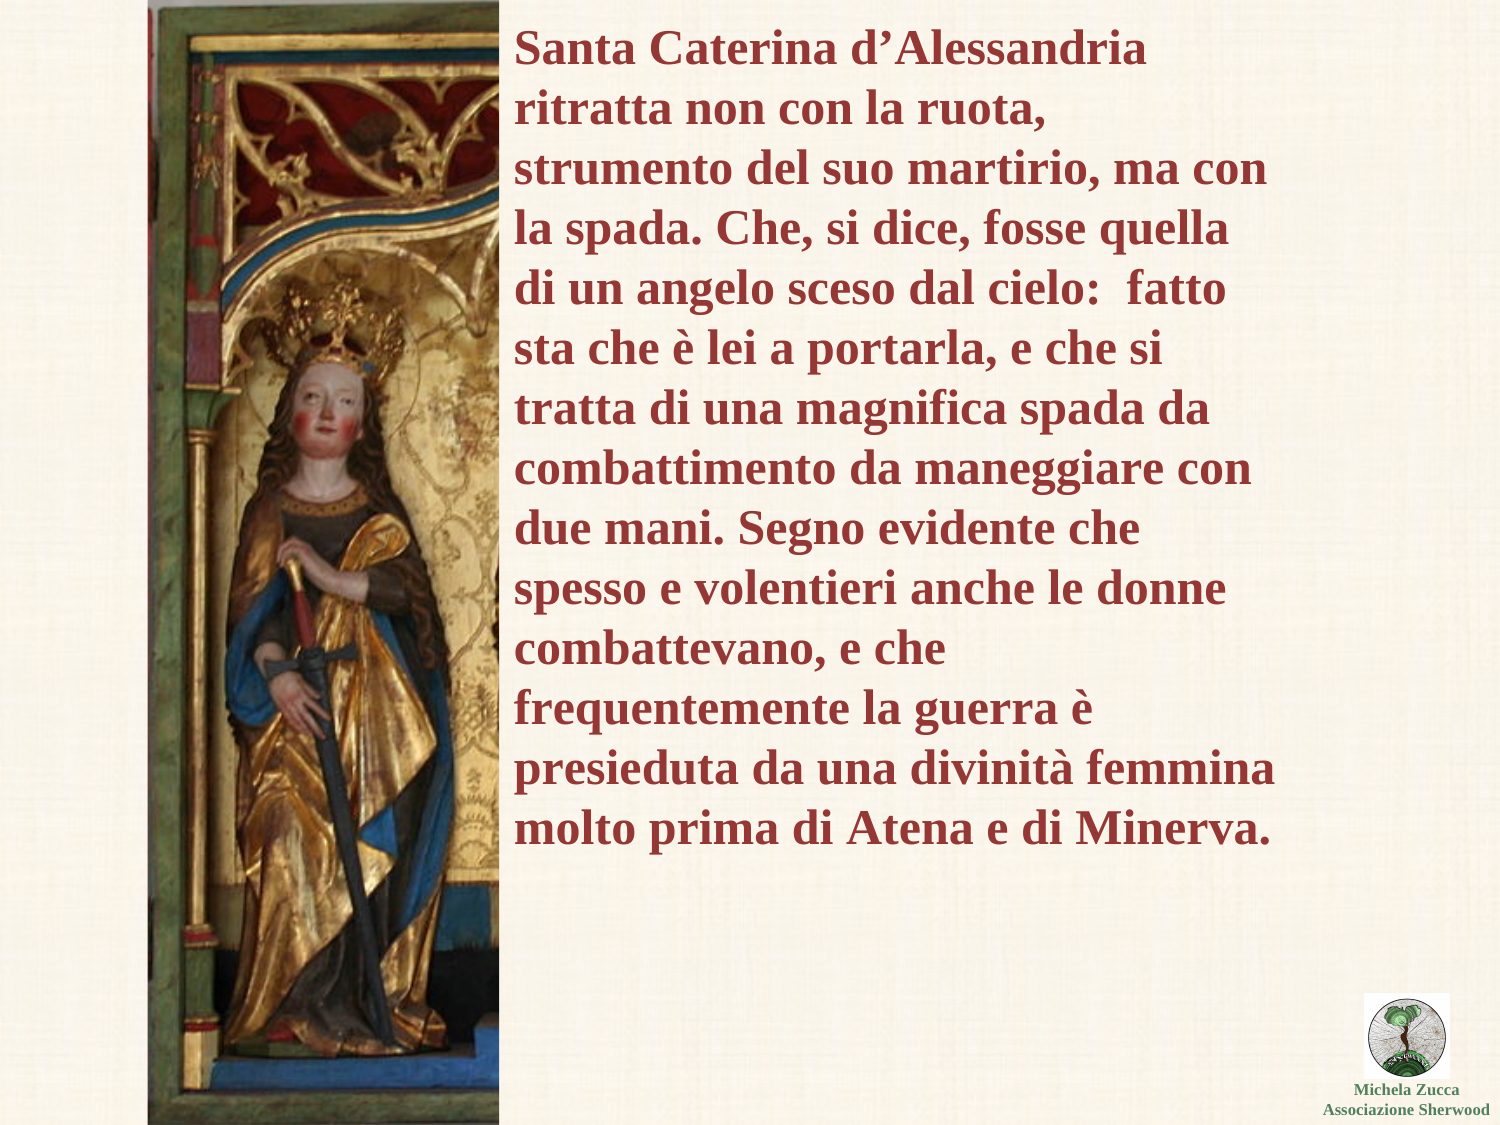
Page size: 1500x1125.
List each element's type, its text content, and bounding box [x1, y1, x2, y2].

picture [1364, 993, 1450, 1070]
picture [147, 0, 500, 1125]
text_box Santa Caterina d’Alessandria ritratta non con la ruota, strumento del suo martirio, ma con la spada. Che, si dice, fosse quella di un angelo sceso dal cielo: fatto sta che è lei a portarla, e che si tratta di una magnifica spada da combattimento da maneggiare con due mani. Segno evidente che spesso e volentieri anche le donne combattevano, e che frequentemente la guerra è presieduta da una divinità femmina molto prima di Atena e di Minerva. [500, 7, 1294, 871]
text_box Michela Zucca Associazione Sherwood [1307, 1070, 1500, 1125]
